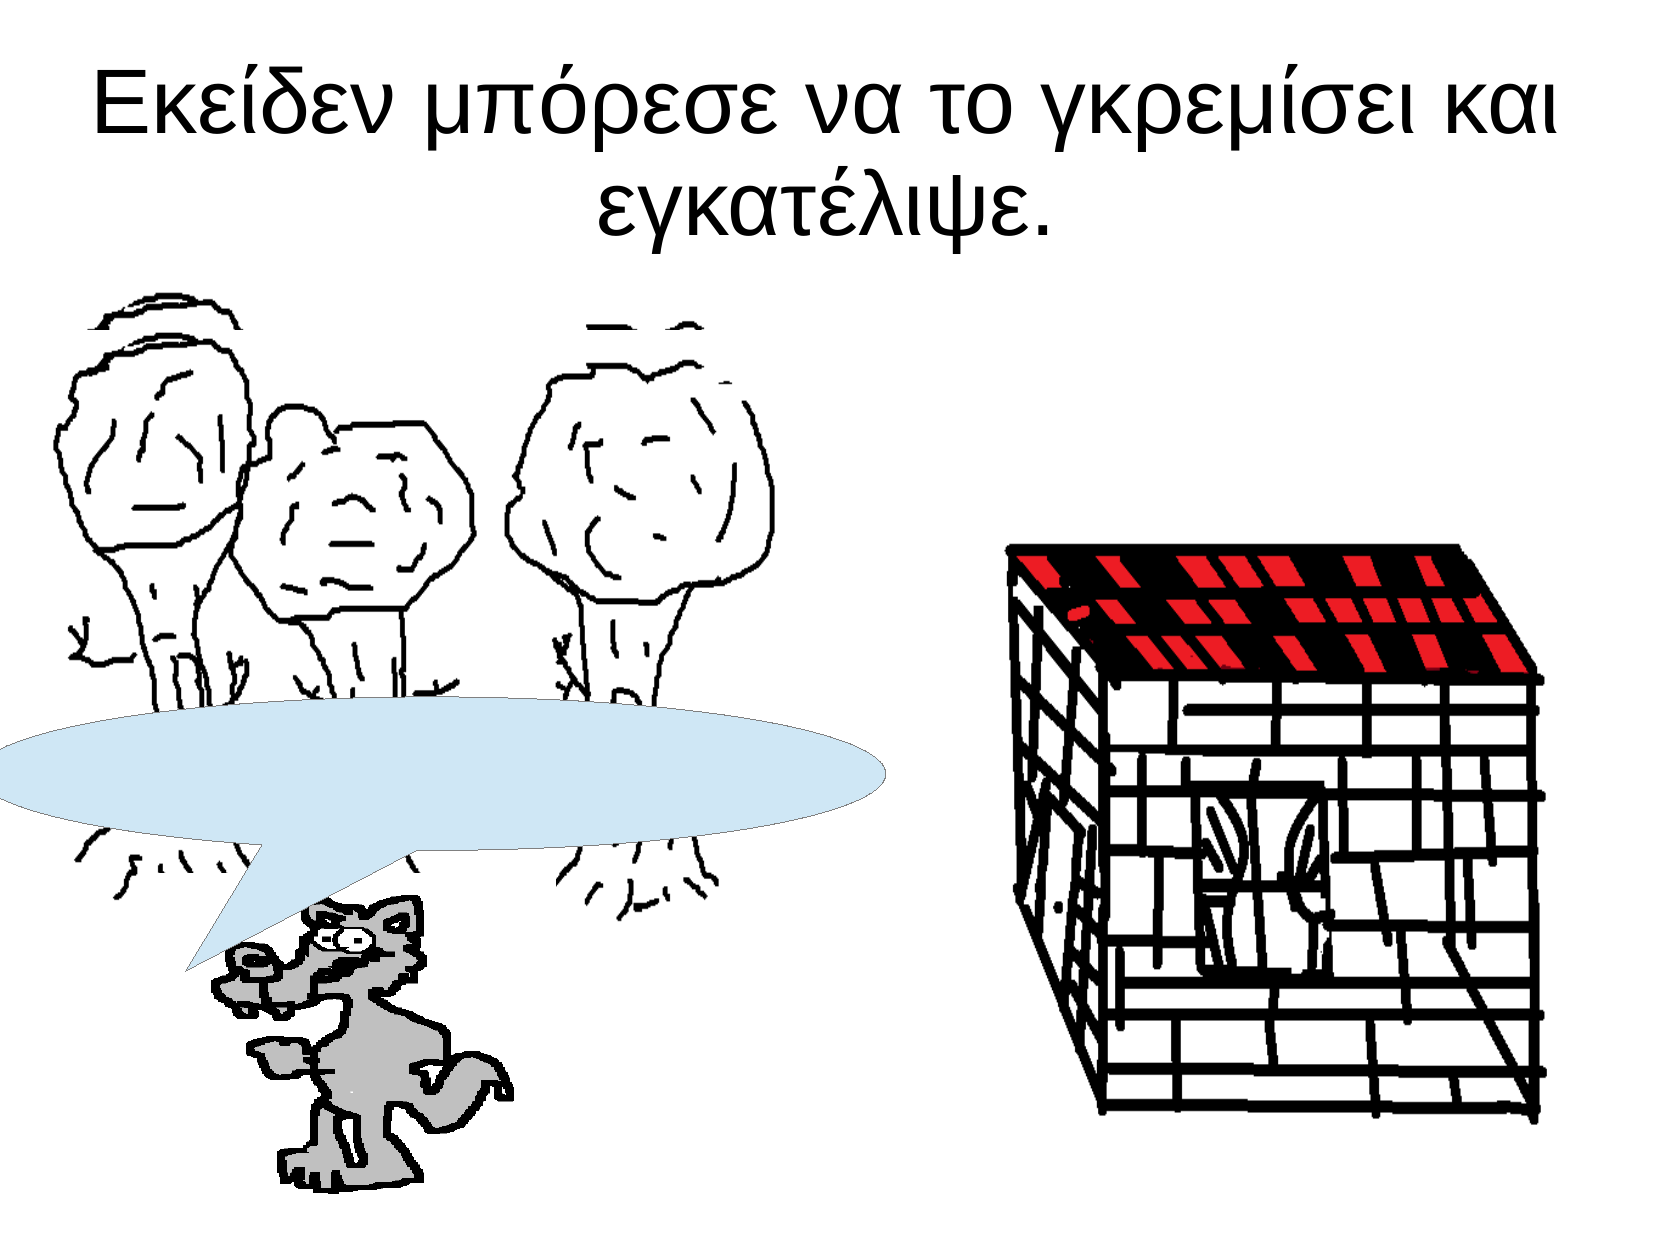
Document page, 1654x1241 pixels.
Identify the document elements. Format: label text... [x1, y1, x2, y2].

text_box [0, 696, 886, 972]
title Εκείδεν μπόρεσε να το γκρεμίσει και εγκατέλιψε. [82, 49, 1571, 257]
picture [0, 290, 1654, 1241]
